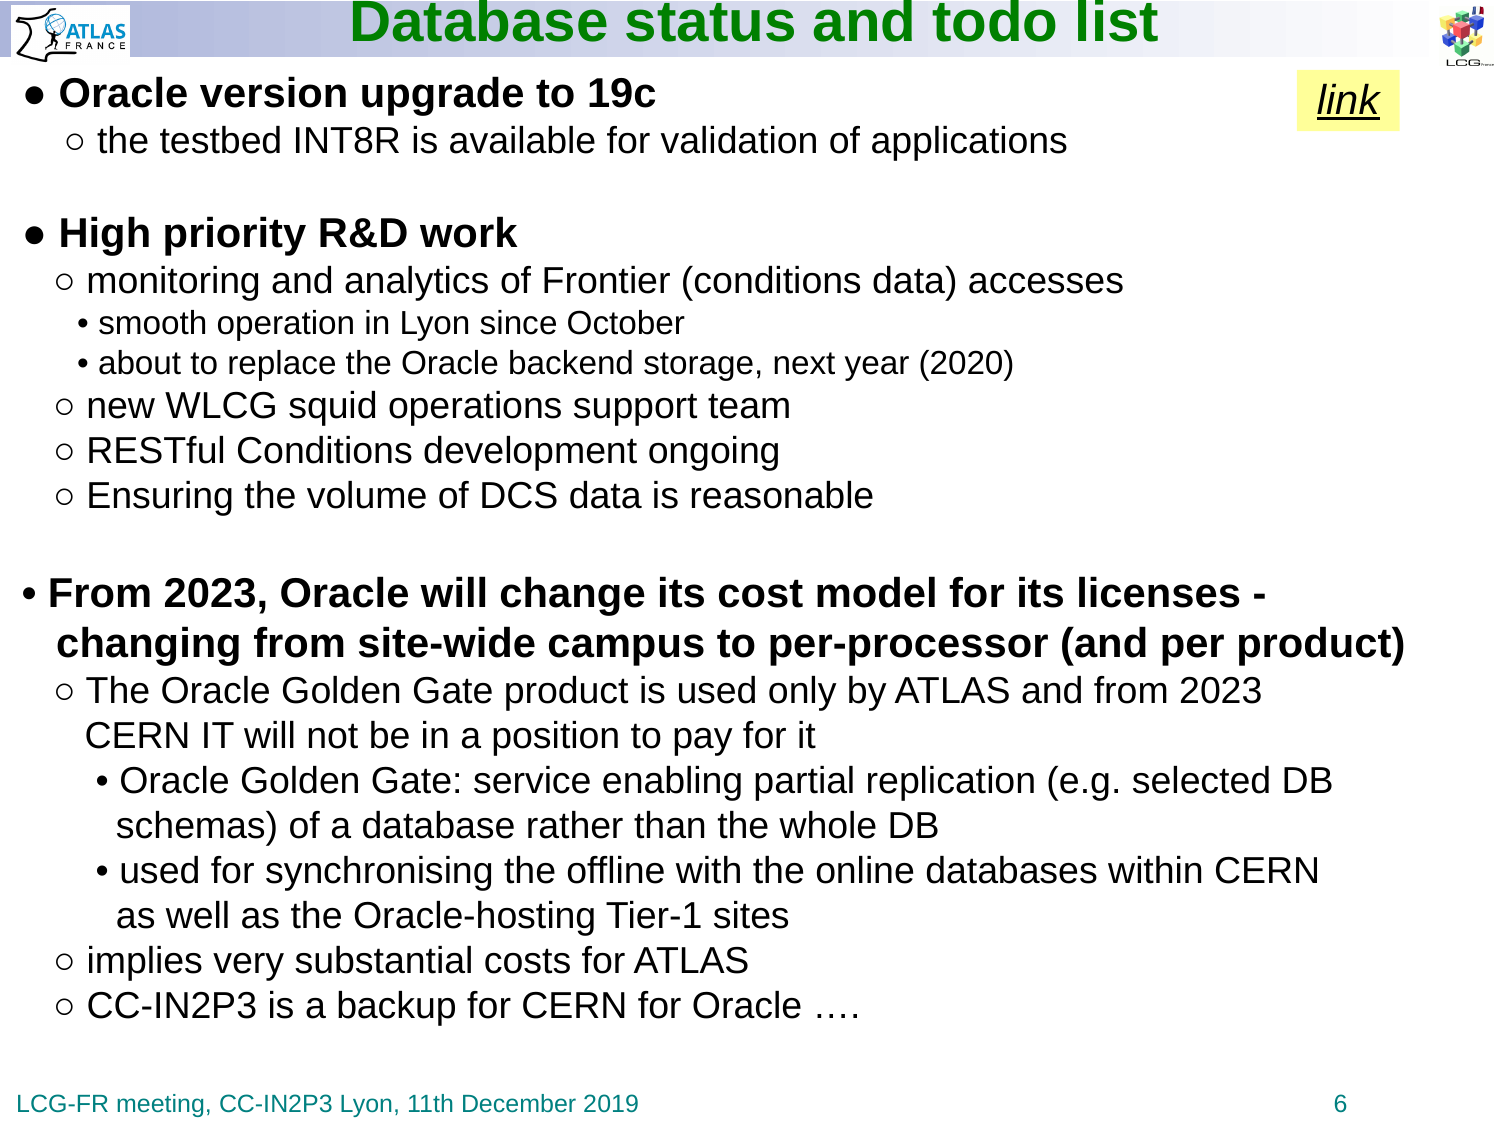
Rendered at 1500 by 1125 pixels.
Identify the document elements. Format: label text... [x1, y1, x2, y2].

text_box link [1296, 69, 1400, 132]
text_box ● Oracle version upgrade to 19c ○ the testbed INT8R is available for validation of applications ● High priority R&D work ○ monitoring and analytics of Frontier (conditions data) accesses • smooth operation in Lyon since October • about to replace the Oracle backend storage, next year (2020) ○ new WLCG squid operations support team ○ RESTful Conditions development ongoing ○ Ensuring the volume of DCS data is reasonable • From 2023, Oracle will change its cost model for its licenses - changing from site-wide campus to per-processor (and per product) ○ The Oracle Golden Gate product is used only by ATLAS and from 2023 CERN IT will not be in a position to pay for it • Oracle Golden Gate: service enabling partial replication (e.g. selected DB schemas) of a database rather than the whole DB • used for synchronising the offline with the online databases within CERN as well as the Oracle-hosting Tier-1 sites ○ implies very substantial costs for ATLAS ○ CC-IN2P3 is a backup for CERN for Oracle …. [7, 58, 1441, 305]
text_box Database status and todo list [7, 0, 1500, 108]
